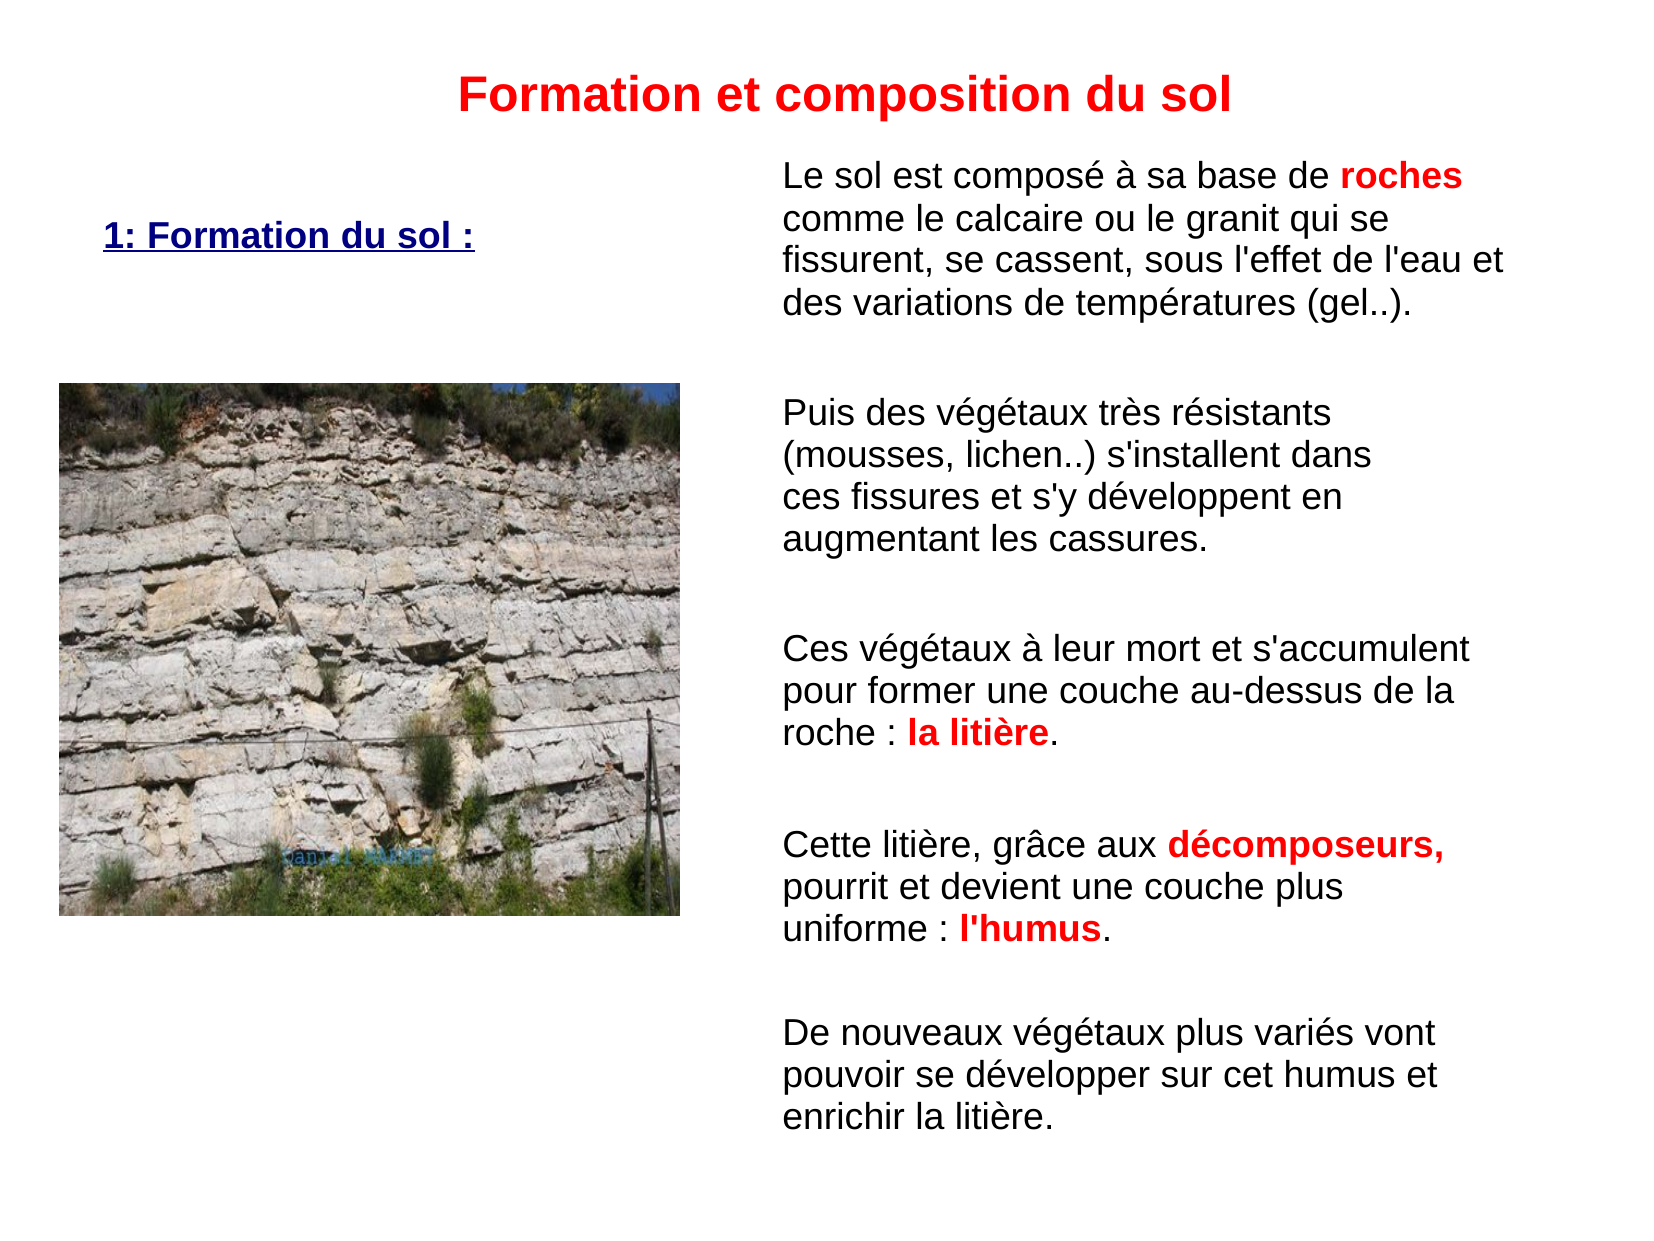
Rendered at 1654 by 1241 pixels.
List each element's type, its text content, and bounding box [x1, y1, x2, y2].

text_box Formation et composition du sol [442, 59, 1359, 131]
text_box Ces végétaux à leur mort et s'accumulent pour former une couche au-dessus de la roche : la litière. [767, 620, 1506, 763]
text_box De nouveaux végétaux plus variés vont pouvoir se développer sur cet humus et enrichir la litière. [767, 1003, 1506, 1145]
text_box 1: Formation du sol : [88, 206, 490, 265]
text_box Cette litière, grâce aux décomposeurs, pourrit et devient une couche plus uniforme : l'humus. [767, 816, 1477, 960]
text_box Le sol est composé à sa base de roches comme le calcaire ou le granit qui se fissurent, se cassent, sous l'effet de l'eau et des variations de températures (gel..). [767, 147, 1565, 332]
text_box Puis des végétaux très résistants (mousses, lichen..) s'installent dans ces fissures et s'y développent en augmentant les cassures. [767, 383, 1447, 567]
picture [59, 383, 680, 916]
